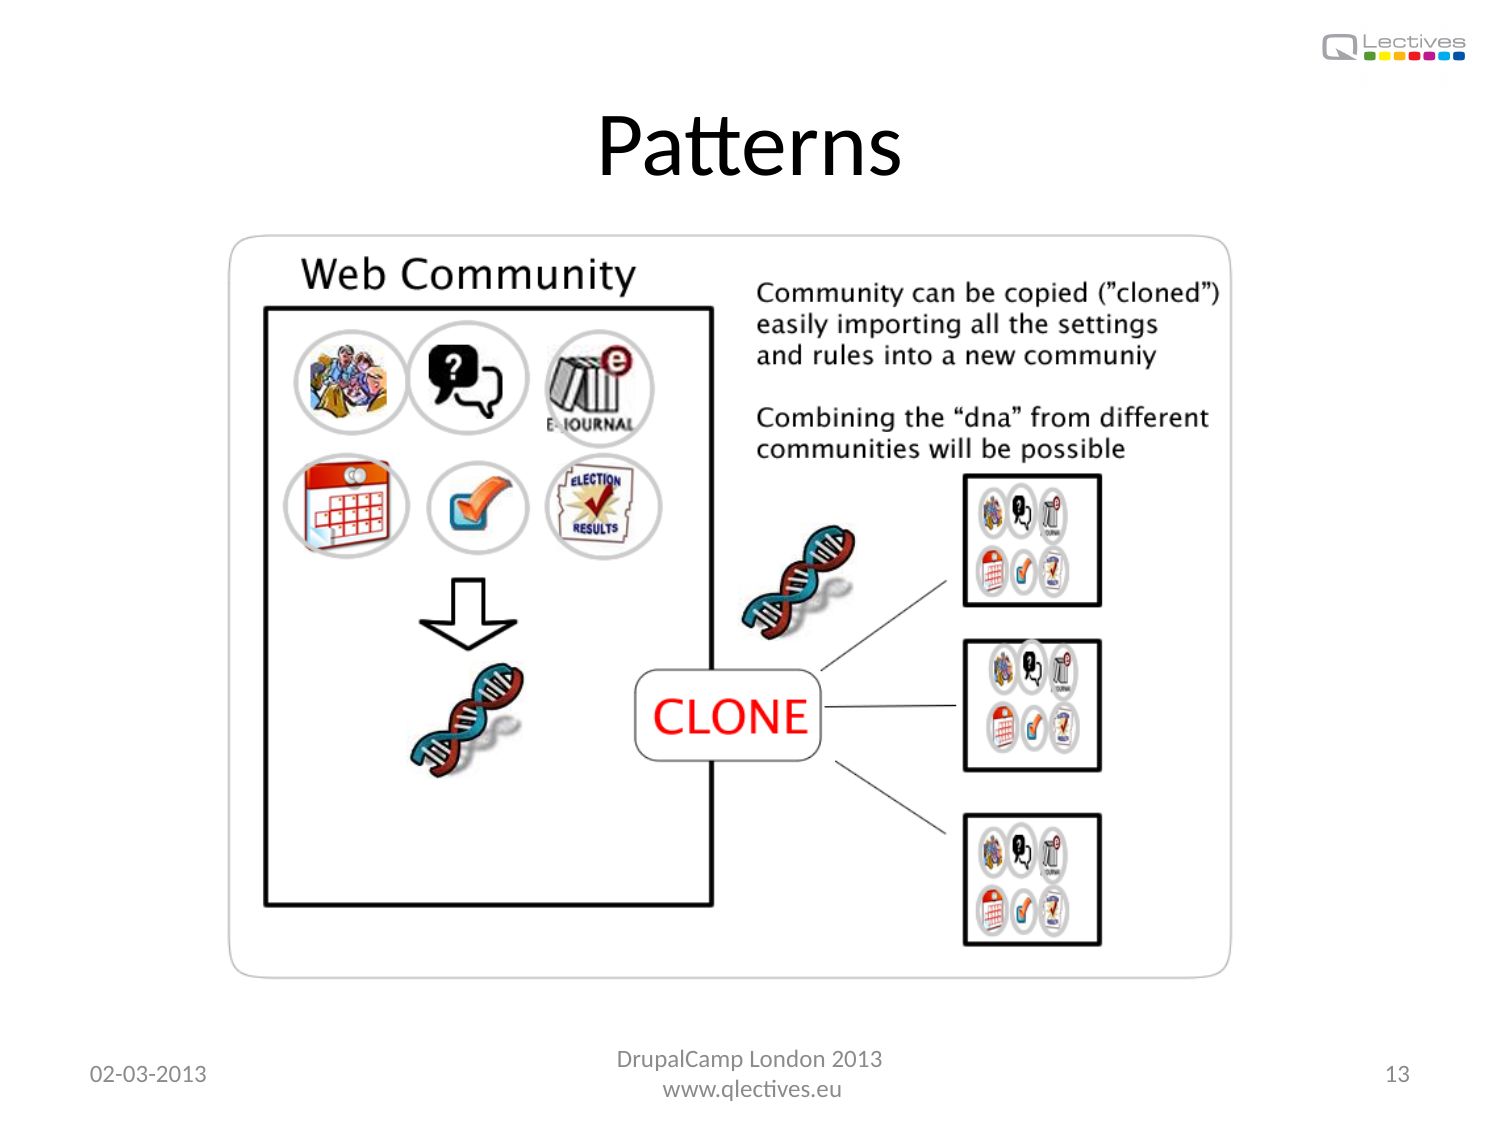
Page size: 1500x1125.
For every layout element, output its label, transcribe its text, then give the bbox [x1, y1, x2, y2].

text_box Patterns [75, 45, 1425, 233]
text_box DrupalCamp London 2013 www.qlectives.eu [512, 1042, 988, 1103]
text_box 02-03-2013 [74, 1042, 425, 1103]
picture [212, 224, 1264, 1004]
text_box <number> [1074, 1042, 1425, 1103]
picture [1288, 9, 1500, 90]
